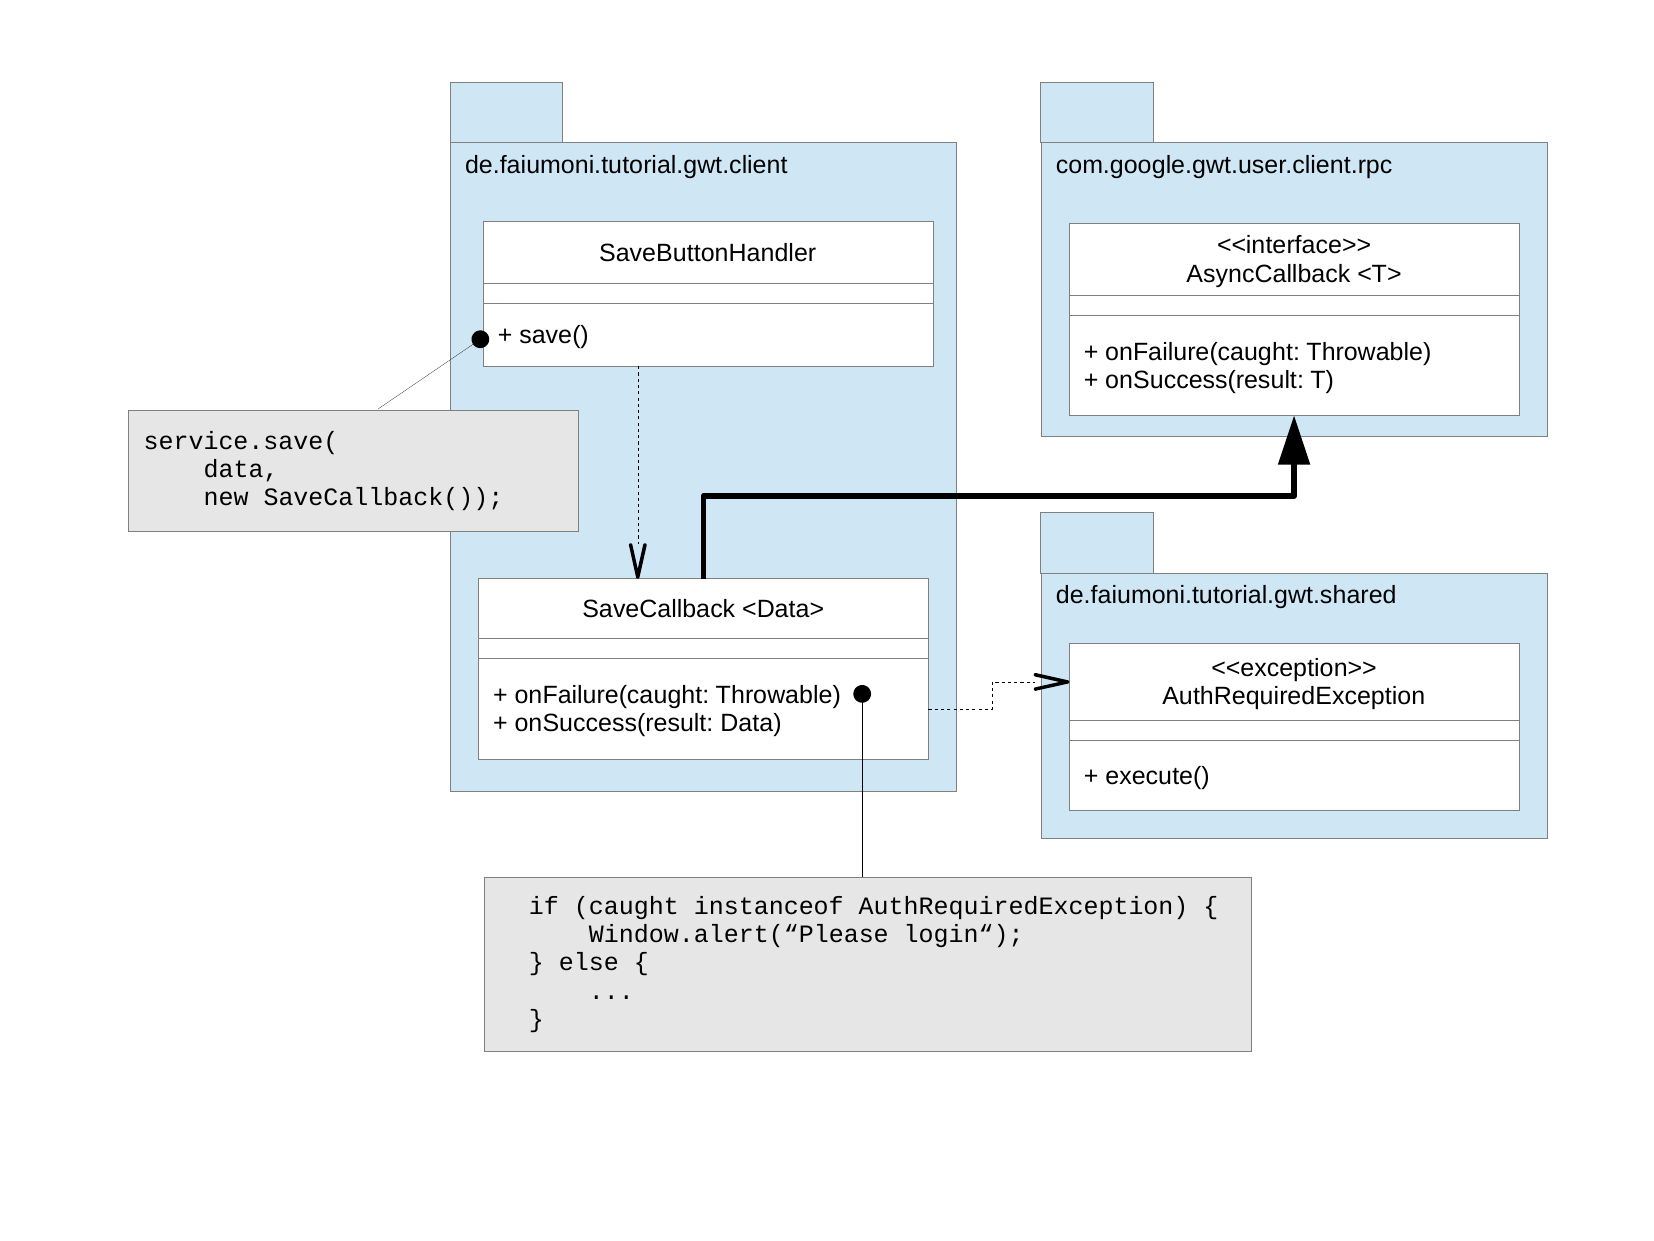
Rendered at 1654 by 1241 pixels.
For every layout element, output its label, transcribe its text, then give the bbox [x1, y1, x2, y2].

text_box de.faiumoni.tutorial.gwt.client [707, 500, 957, 792]
text_box de.faiumoni.tutorial.gwt.shared [1041, 573, 1548, 839]
text_box [478, 638, 929, 658]
text_box SaveCallback <Data> [478, 578, 929, 638]
text_box + onFailure(caught: Throwable) + onSuccess(result: Data) [478, 658, 929, 760]
text_box [1040, 82, 1154, 143]
text_box <<interface>> AsyncCallback <T> [1069, 223, 1520, 295]
text_box [1069, 720, 1520, 740]
text_box + save() [483, 303, 934, 367]
text_box SaveButtonHandler [483, 221, 934, 283]
text_box if (caught instanceof AuthRequiredException) { Window.alert(“Please login“); } else { ... } [484, 877, 1252, 1052]
text_box + execute() [1069, 740, 1520, 811]
text_box [483, 283, 934, 303]
text_box com.google.gwt.user.client.rpc [1041, 142, 1548, 437]
text_box + onFailure(caught: Throwable) + onSuccess(result: T) [1069, 315, 1520, 416]
text_box [1069, 295, 1520, 315]
text_box service.save( data, new SaveCallback()); [128, 410, 579, 532]
text_box [450, 82, 563, 143]
text_box <<exception>> AuthRequiredException [1069, 643, 1520, 720]
text_box [1040, 512, 1154, 574]
text_box de.faiumoni.tutorial.gwt.client [450, 142, 957, 792]
